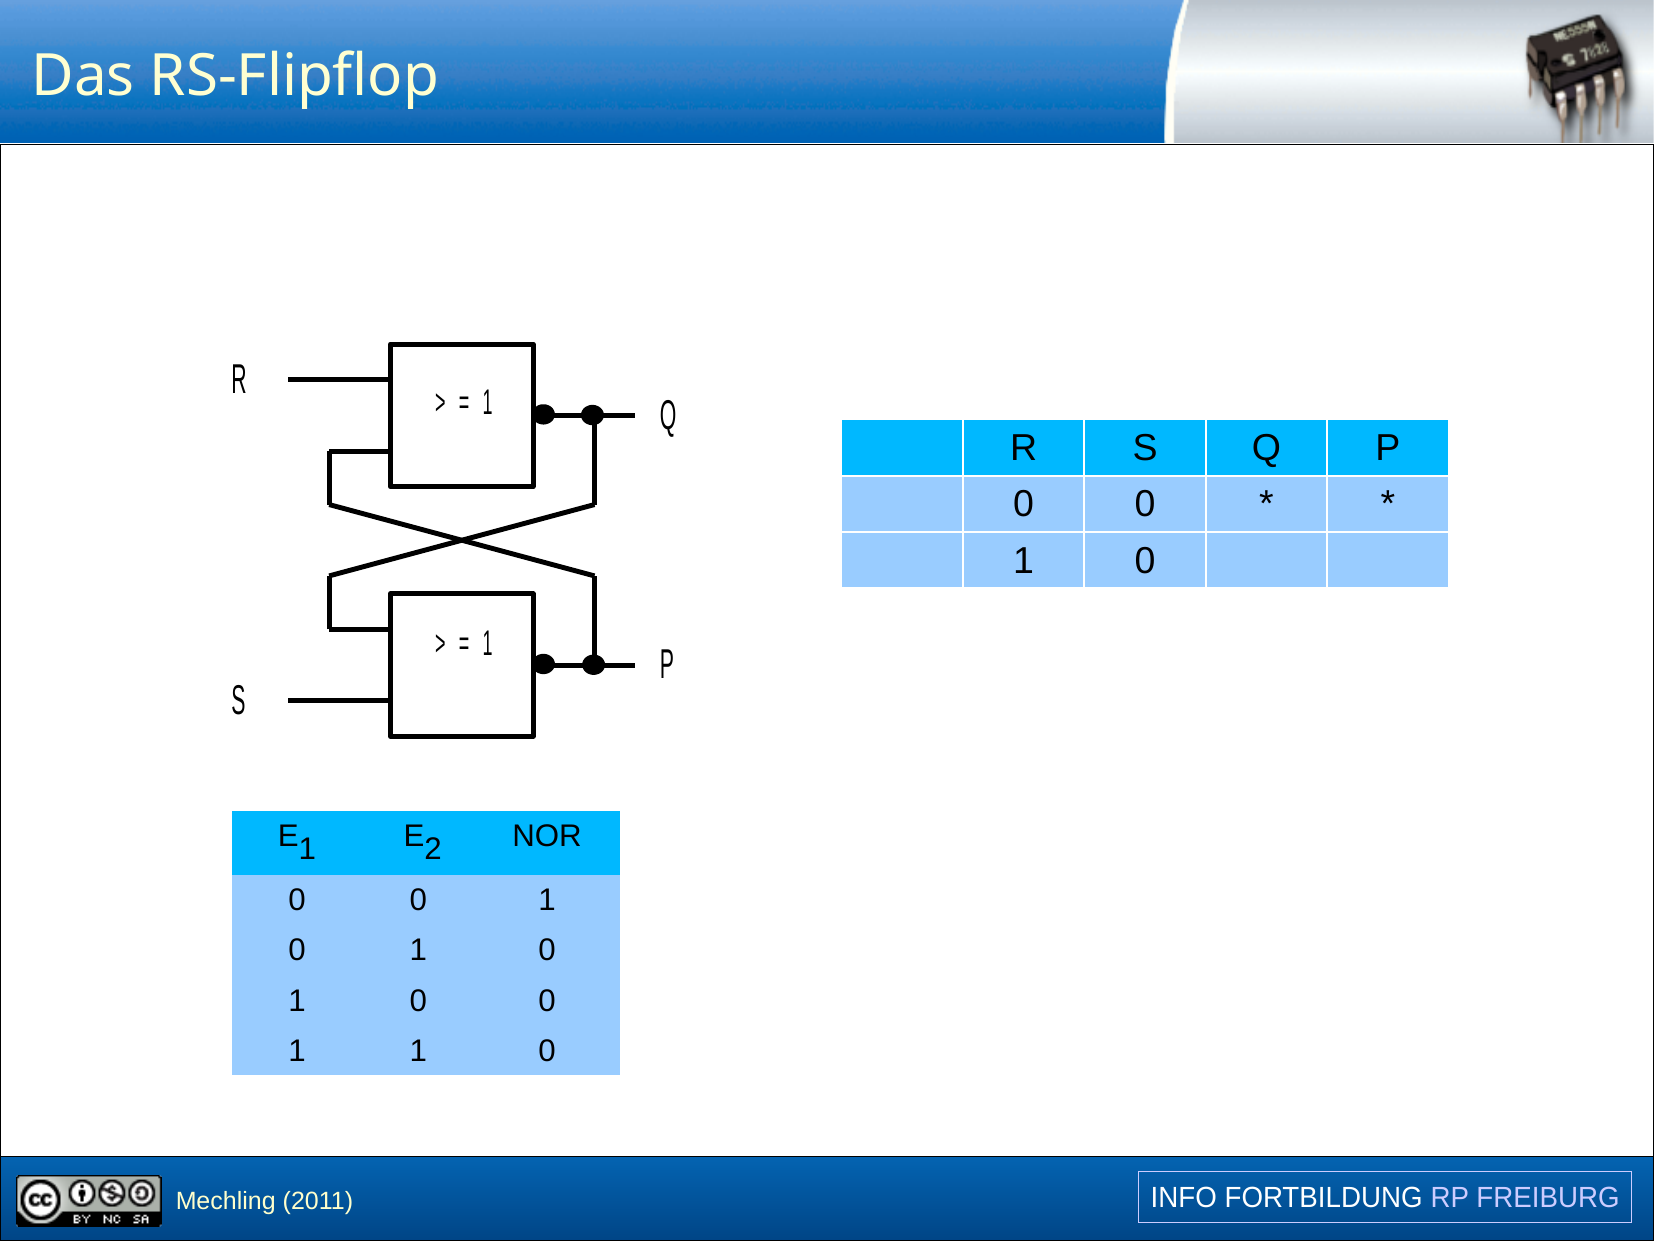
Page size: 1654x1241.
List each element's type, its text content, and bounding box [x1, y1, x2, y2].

table_header E1 [232, 811, 362, 875]
table_header NOR [475, 811, 620, 875]
table_cell 0 [1085, 533, 1205, 587]
table_cell 0 [232, 925, 362, 975]
table_cell 0 [362, 975, 475, 1025]
table_cell 1 [362, 925, 475, 975]
table_cell 0 [362, 875, 475, 925]
title Das RS-Flipflop [31, 34, 1151, 112]
table_header R [964, 420, 1083, 475]
table_cell [1328, 533, 1448, 587]
table_cell 1 [475, 875, 620, 925]
table_header [842, 420, 962, 475]
table_cell [842, 533, 962, 587]
table_cell 1 [964, 533, 1083, 587]
table_cell [842, 477, 962, 531]
table_cell 0 [232, 875, 362, 925]
picture [0, 0, 1654, 143]
table_cell 0 [964, 477, 1083, 531]
table_cell * [1328, 477, 1448, 531]
table_cell [1207, 533, 1326, 587]
table_cell 1 [362, 1025, 475, 1075]
table_header Q [1207, 420, 1326, 475]
table_cell 1 [232, 1025, 362, 1075]
table_cell 0 [1085, 477, 1205, 531]
table_cell 0 [475, 975, 620, 1025]
table_cell 0 [475, 1025, 620, 1075]
picture [206, 341, 739, 739]
table_cell 1 [232, 975, 362, 1025]
picture [16, 1175, 162, 1227]
table_header S [1085, 420, 1205, 475]
table_cell * [1207, 477, 1326, 531]
table_header P [1328, 420, 1448, 475]
table_header E2 [362, 811, 475, 875]
table_cell 0 [475, 925, 620, 975]
